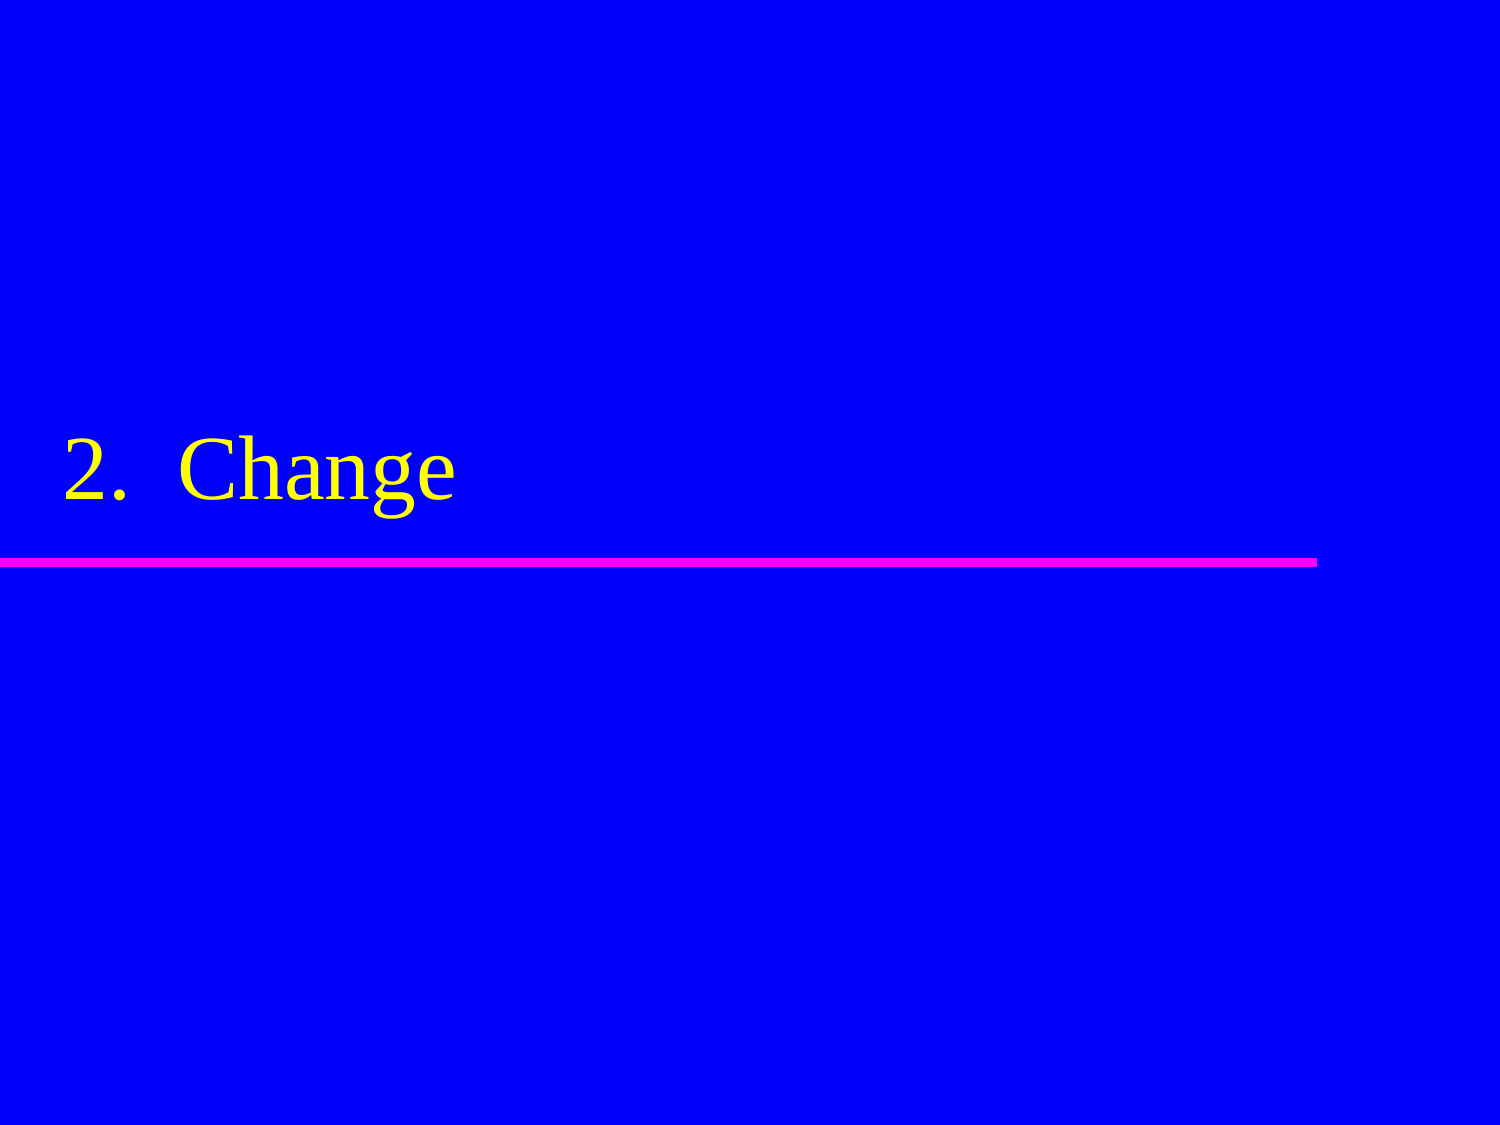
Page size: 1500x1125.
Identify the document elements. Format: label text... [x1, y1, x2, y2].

title 2. Change [62, 374, 1338, 563]
